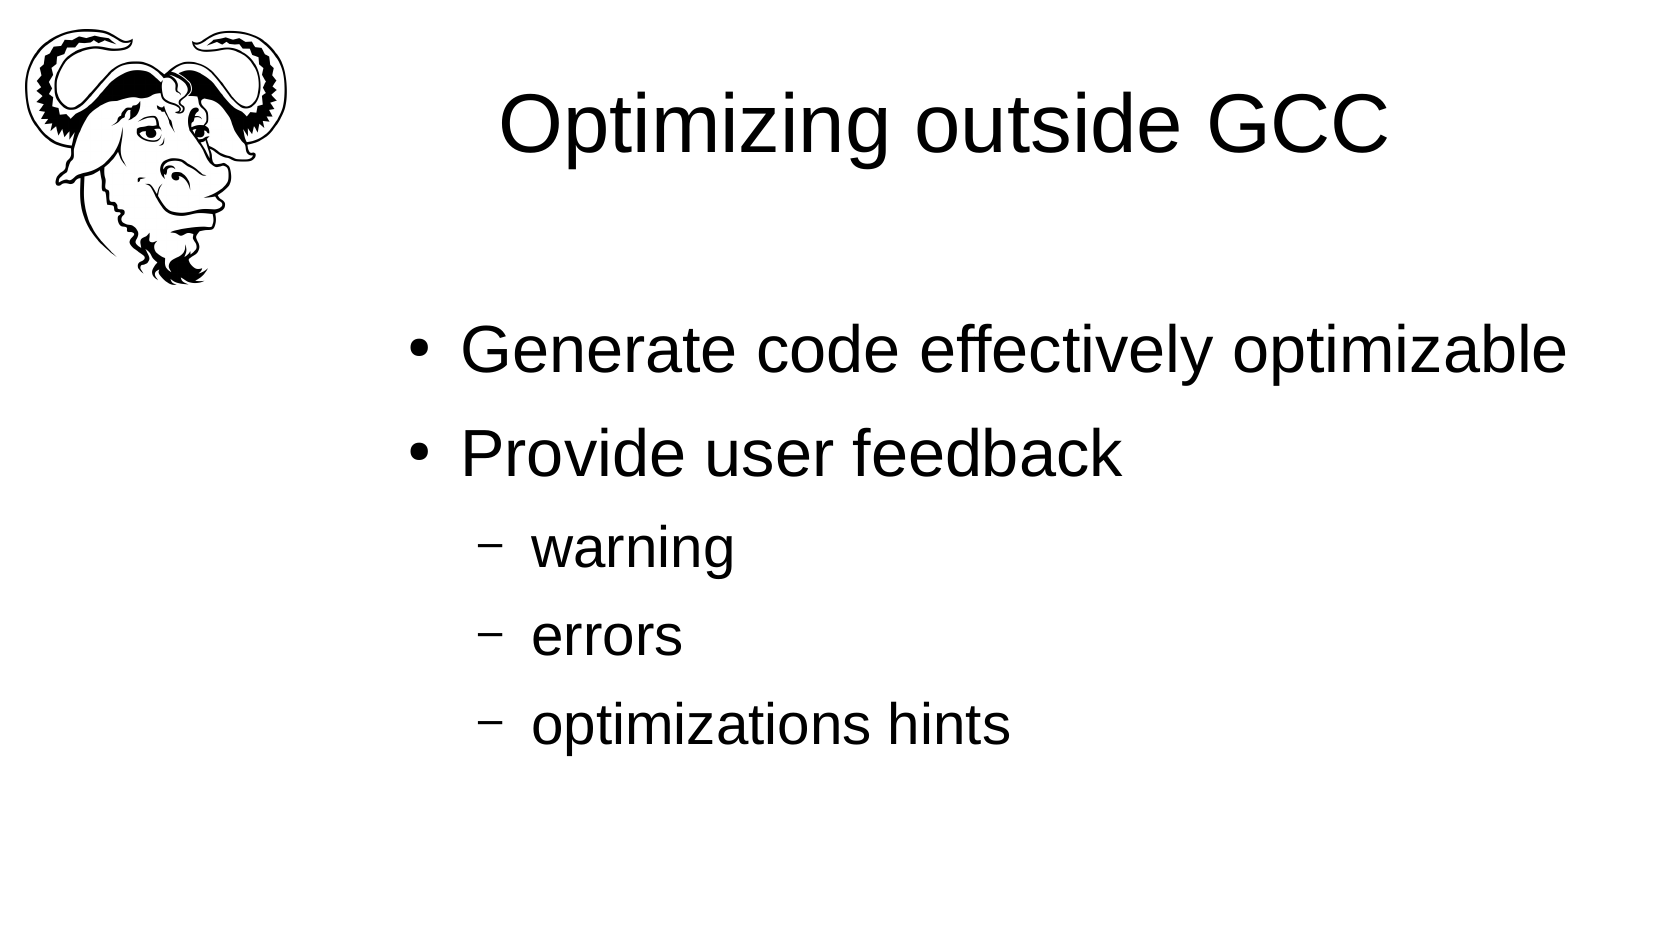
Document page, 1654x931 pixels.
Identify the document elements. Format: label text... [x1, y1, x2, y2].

picture [25, 29, 287, 285]
title Optimizing outside GCC [480, 37, 1411, 211]
list Generate code effectively optimizable Provide user feedback warning errors optimizations hints [389, 311, 1601, 811]
